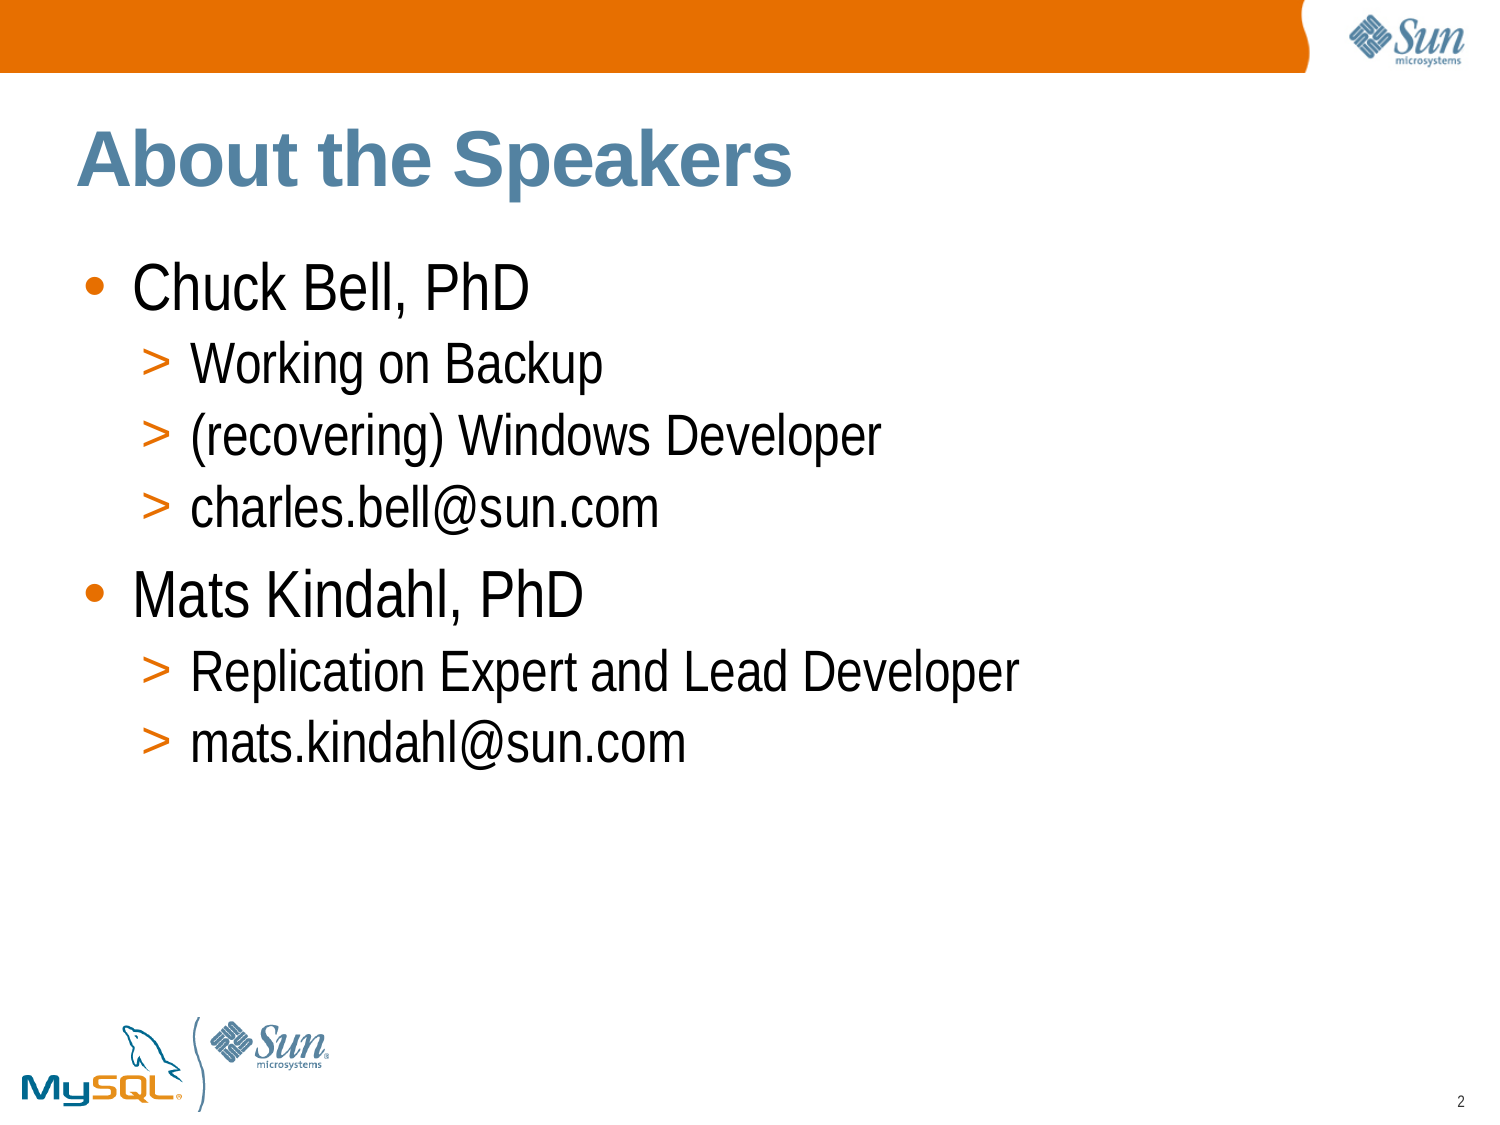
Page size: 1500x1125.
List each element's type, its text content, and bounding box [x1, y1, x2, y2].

title About the Speakers [75, 123, 1437, 227]
picture [0, 0, 1500, 73]
picture [22, 1017, 329, 1112]
list Chuck Bell, PhD Working on Backup (recovering) Windows Developer charles.bell@sun.com Mats Kindahl, PhD Replication Expert and Lead Developer mats.kindahl@sun.com [64, 258, 1401, 1062]
